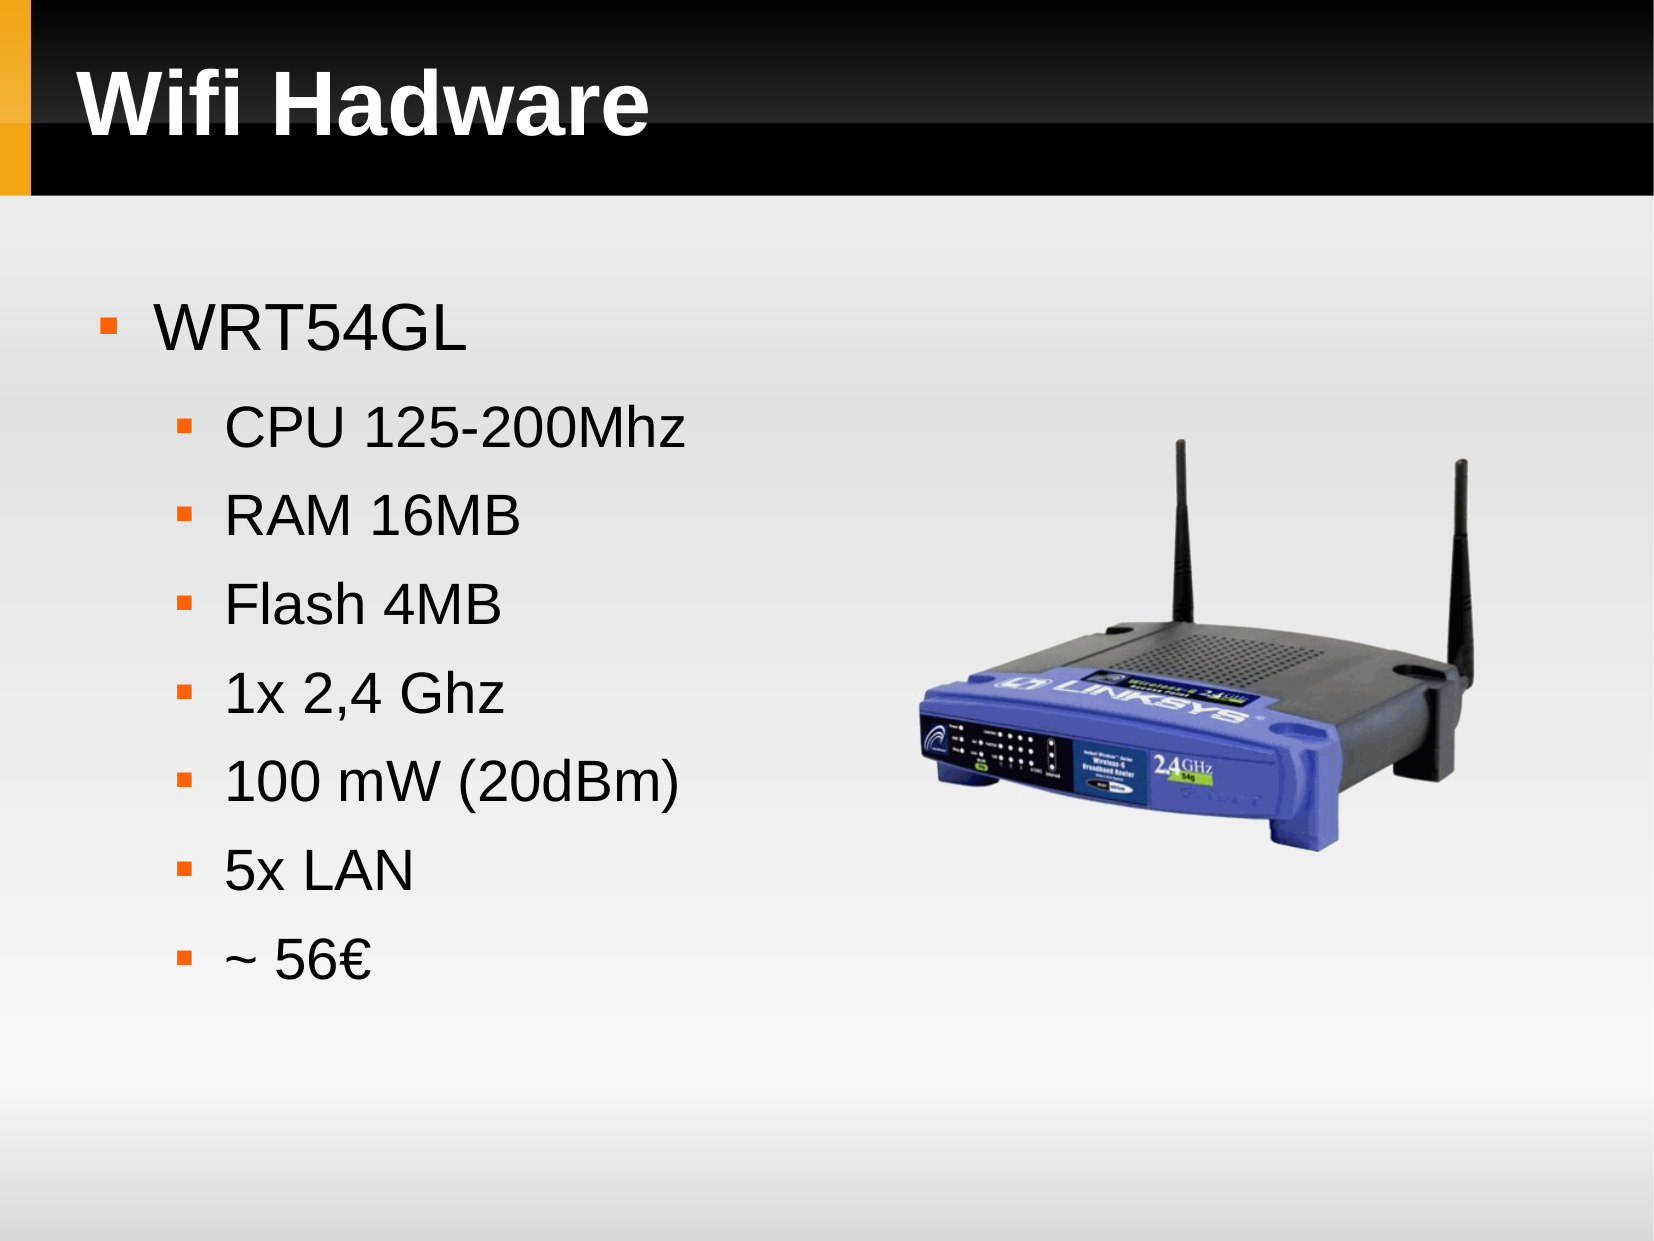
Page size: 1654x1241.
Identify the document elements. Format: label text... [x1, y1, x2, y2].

list WRT54GL CPU 125-200Mhz RAM 16MB Flash 4MB 1x 2,4 Ghz 100 mW (20dBm) 5x LAN ~ 56€ [82, 290, 1571, 1109]
title Wifi Hadware [76, 0, 1565, 208]
picture [0, 0, 1654, 1241]
